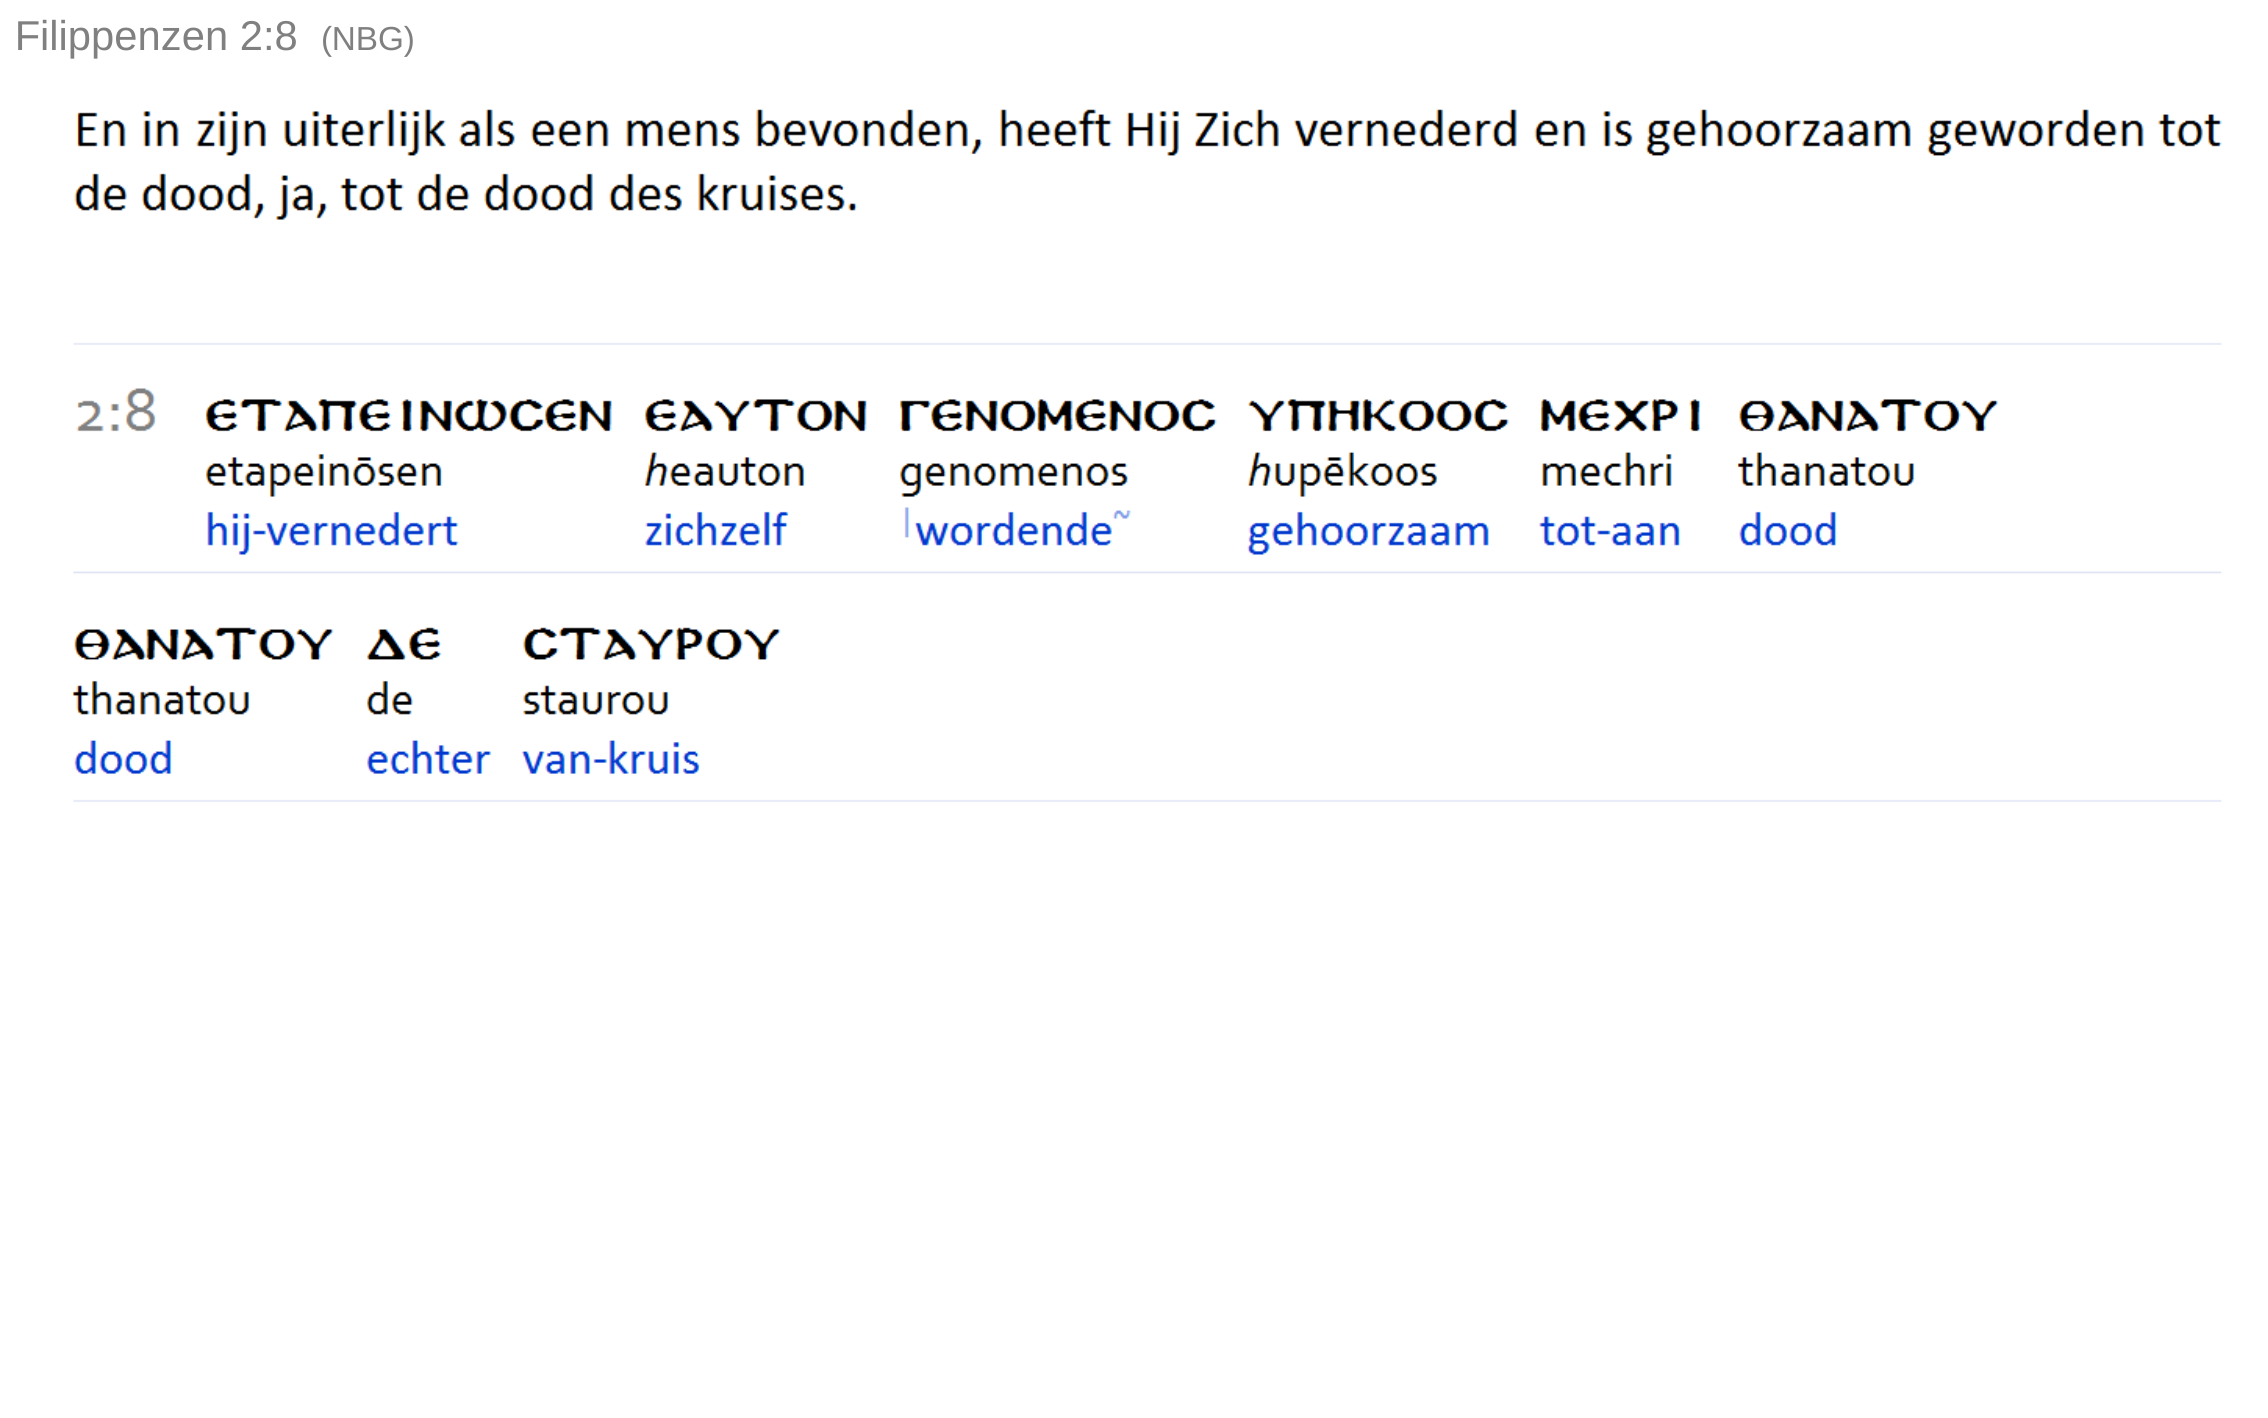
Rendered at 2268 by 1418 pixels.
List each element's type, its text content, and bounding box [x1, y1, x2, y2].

picture [5, 93, 2256, 813]
text_box Filippenzen 2:8 (NBG) [0, 5, 624, 69]
